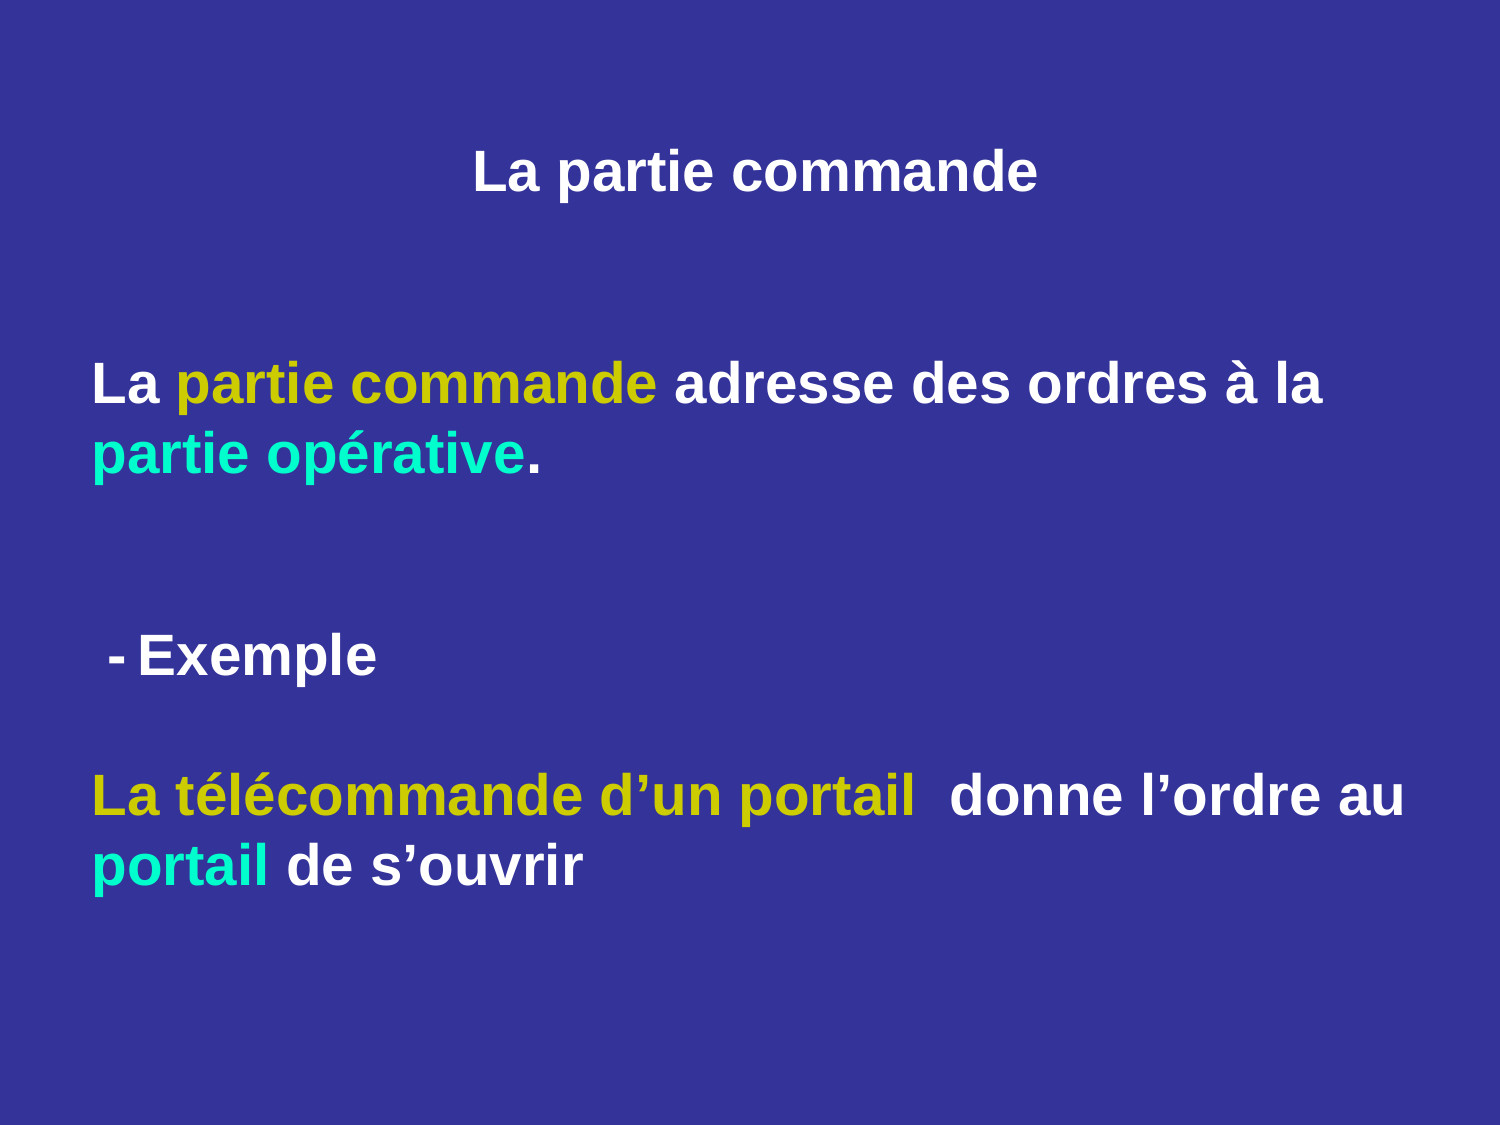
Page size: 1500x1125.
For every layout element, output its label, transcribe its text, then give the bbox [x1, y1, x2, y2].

text_box La partie commande [372, 125, 1140, 211]
text_box - Exemple La télécommande d’un portail donne l’ordre au portail de s’ouvrir [76, 609, 1424, 905]
text_box La partie commande adresse des ordres à la partie opérative. [76, 337, 1388, 494]
